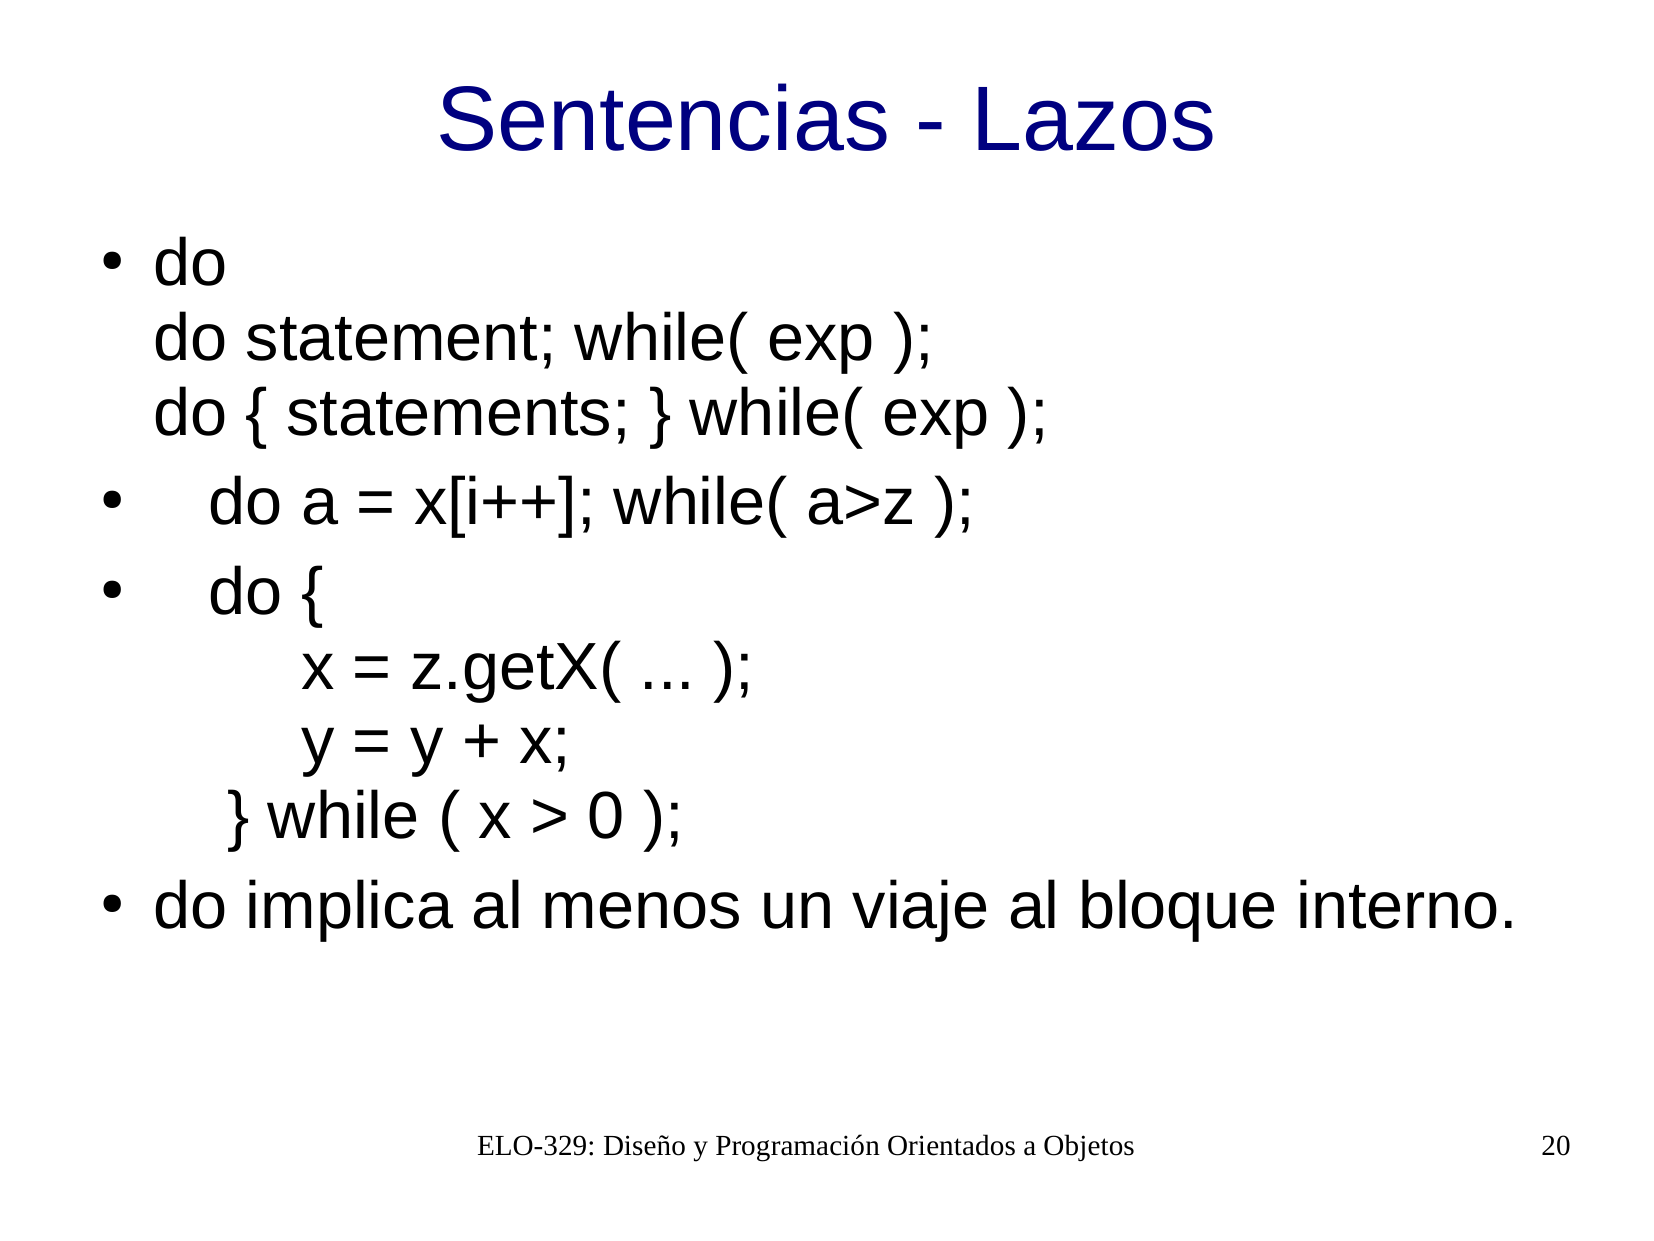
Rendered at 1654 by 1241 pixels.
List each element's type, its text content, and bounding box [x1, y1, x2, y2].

title Sentencias - Lazos [82, 56, 1571, 181]
list do do statement; while( exp ); do { statements; } while( exp ); do a = x[i++]; while( a>z ); do { x = z.getX( ... ); y = y + x; } while ( x > 0 ); do implica al menos un viaje al bloque interno. [82, 225, 1571, 1044]
